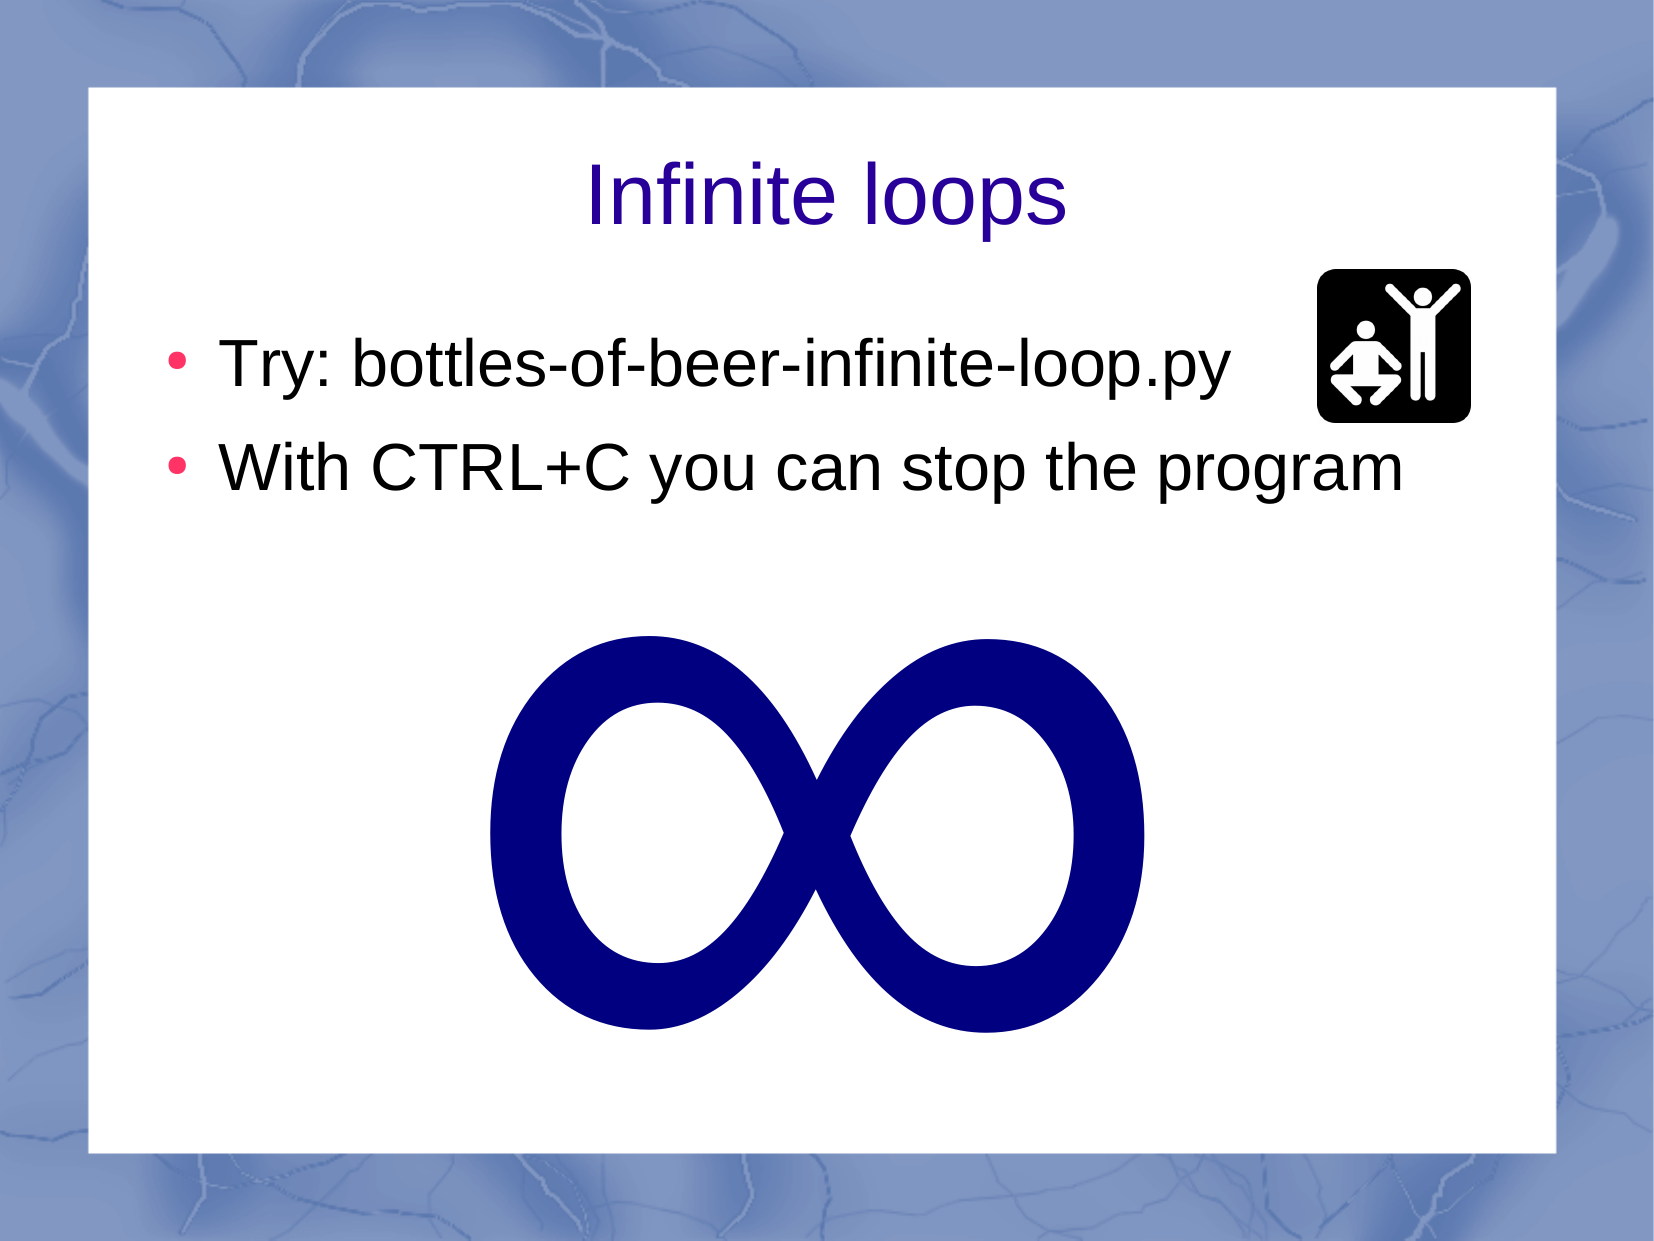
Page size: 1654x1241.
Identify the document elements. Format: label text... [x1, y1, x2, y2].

list Try: bottles-of-beer-infinite-loop.py With CTRL+C you can stop the program [147, 325, 431, 1045]
picture [0, 0, 1654, 1241]
text_box ∞ [431, 186, 1205, 1241]
title Infinite loops [118, 90, 1536, 298]
list Try: bottles-of-beer-infinite-loop.py With CTRL+C you can stop the program [1205, 325, 1506, 1045]
